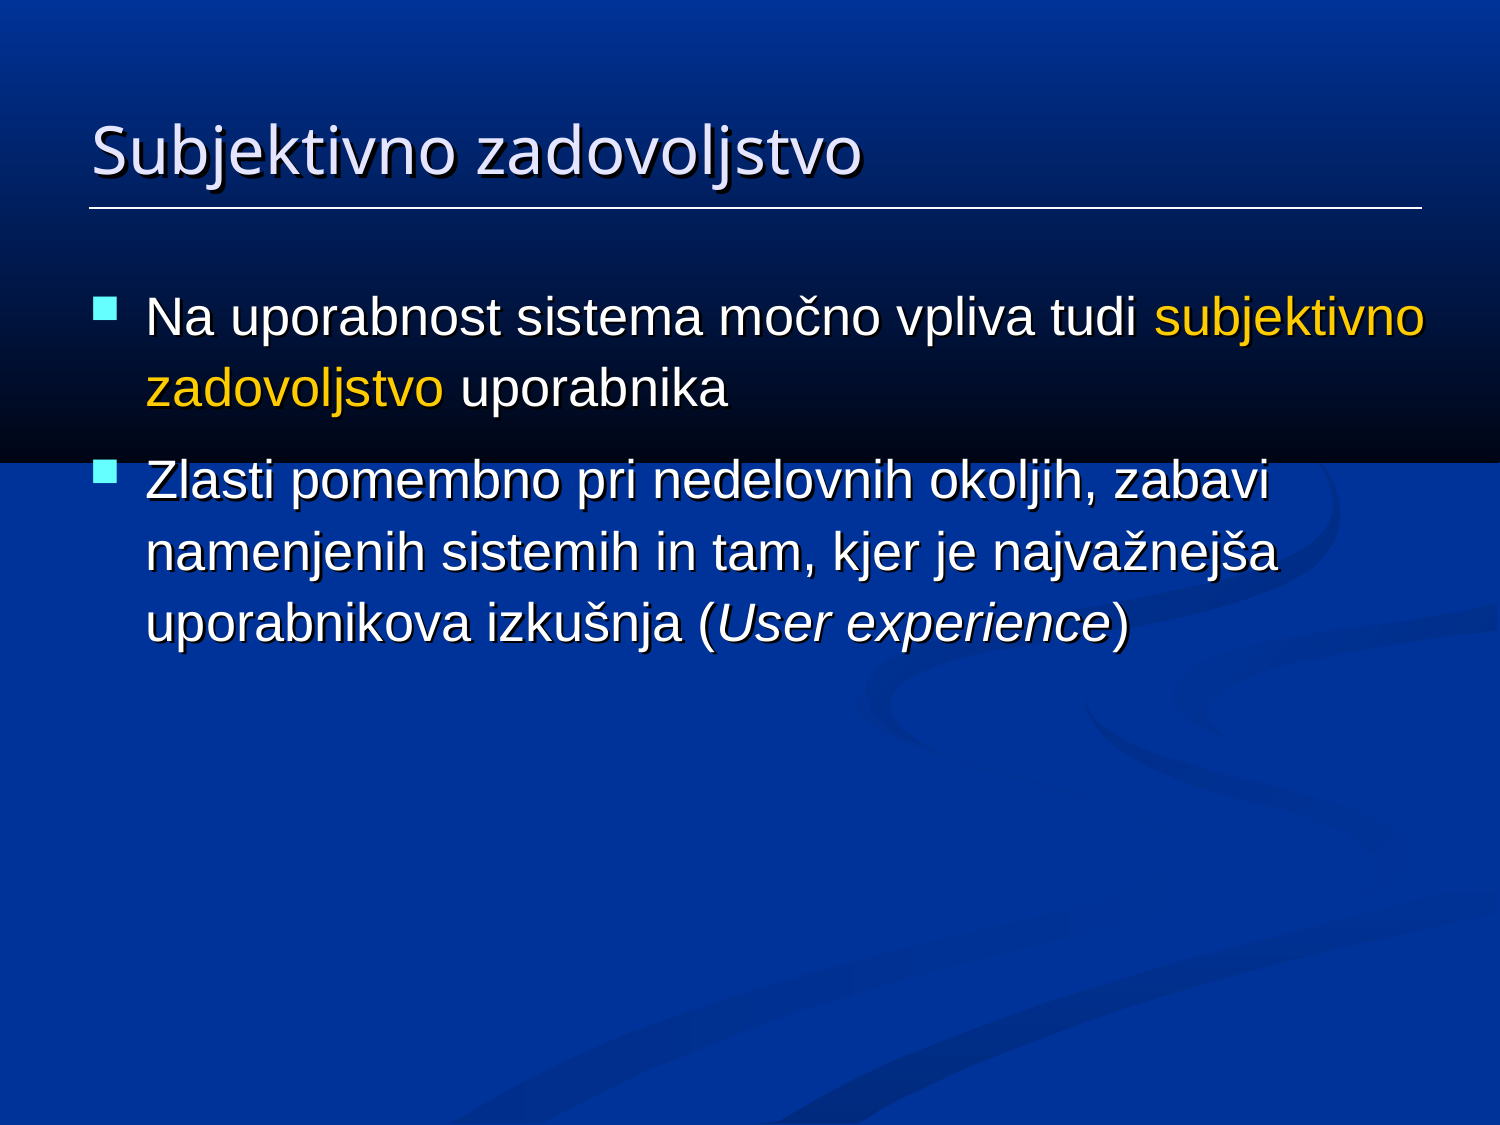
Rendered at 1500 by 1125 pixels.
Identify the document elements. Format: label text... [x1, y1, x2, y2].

text_box Subjektivno zadovoljstvo [76, 54, 1352, 242]
text_box Na uporabnost sistema močno vpliva tudi subjektivno zadovoljstvo uporabnika Zlasti pomembno pri nedelovnih okoljih, zabavi namenjenih sistemih in tam, kjer je najvažnejša uporabnikova izkušnja (User experience) [74, 267, 1459, 1056]
